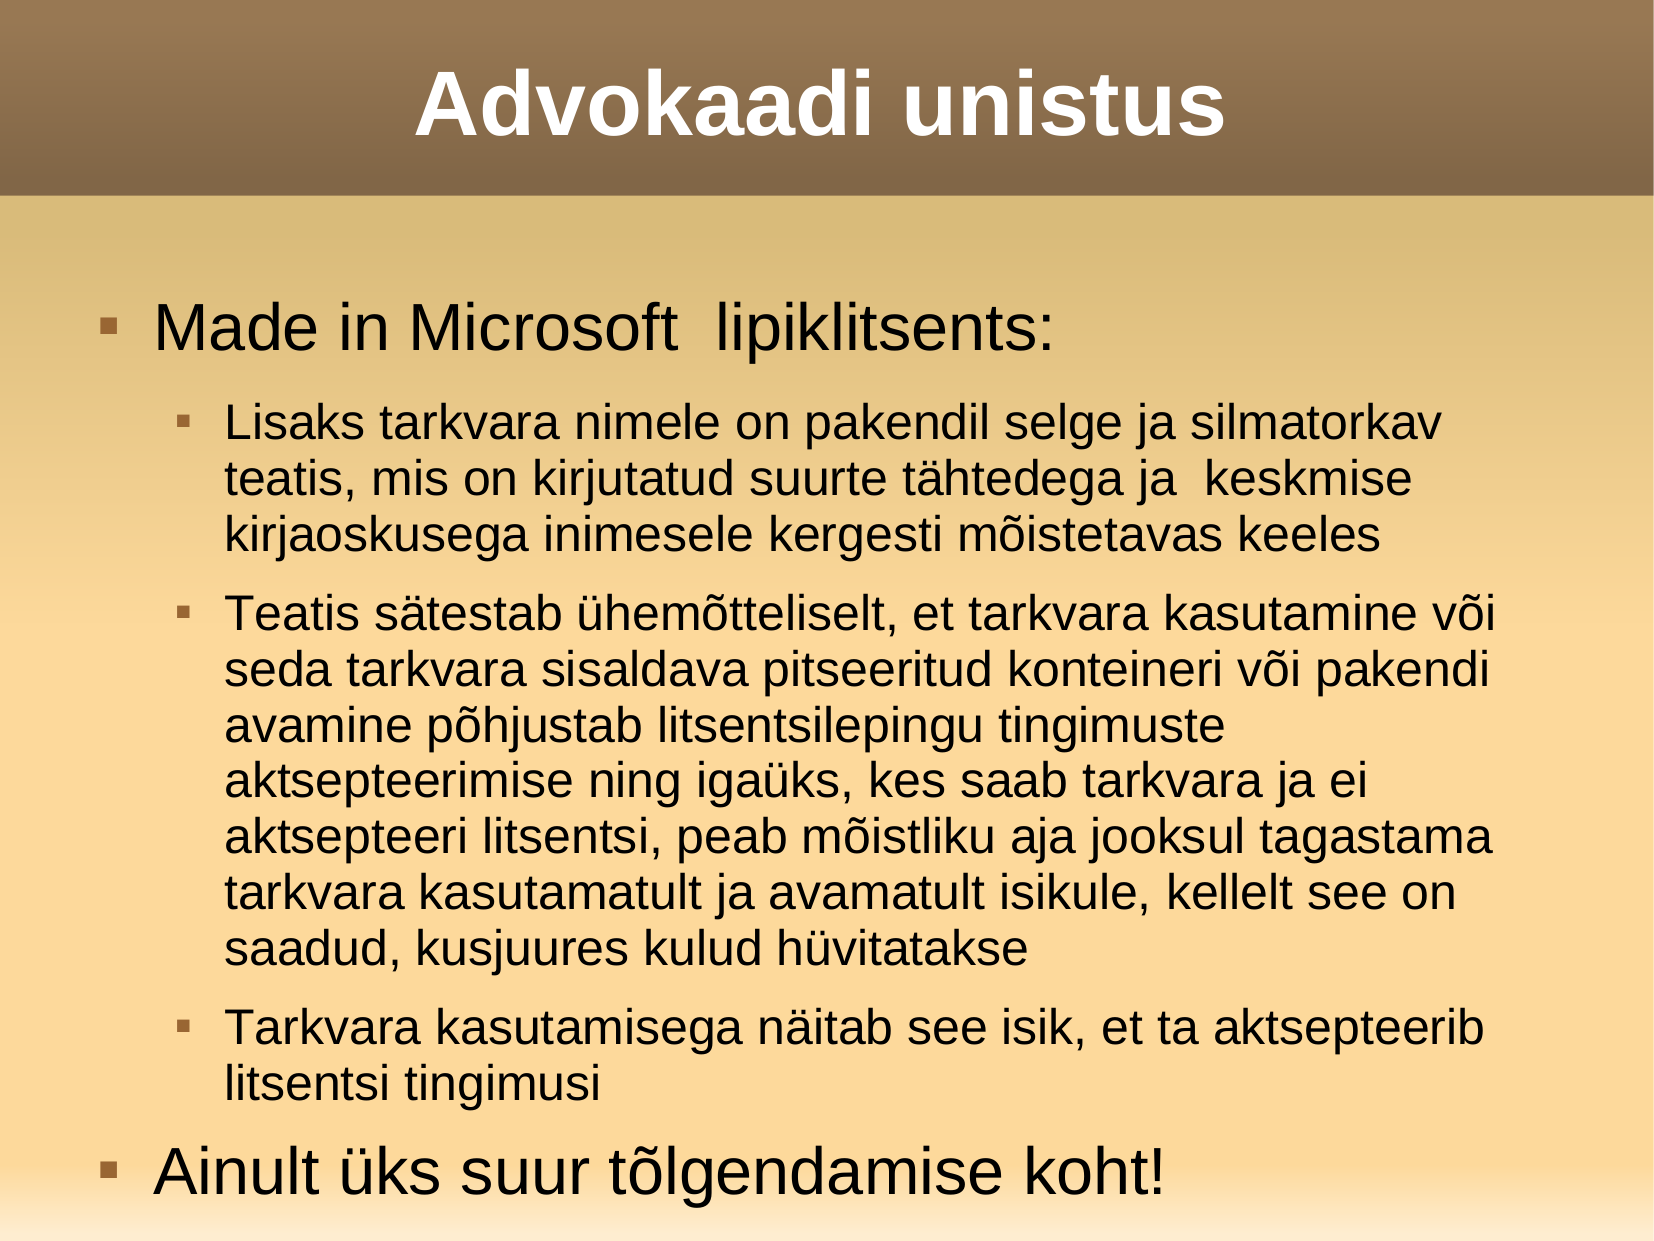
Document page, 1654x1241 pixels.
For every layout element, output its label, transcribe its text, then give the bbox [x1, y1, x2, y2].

title Advokaadi unistus [76, 7, 1565, 200]
picture [0, 0, 1654, 1241]
list Made in Microsoft lipiklitsents: Lisaks tarkvara nimele on pakendil selge ja silmatorkav teatis, mis on kirjutatud suurte tähtedega ja keskmise kirjaoskusega inimesele kergesti mõistetavas keeles Teatis sätestab ühemõtteliselt, et tarkvara kasutamine või seda tarkvara sisaldava pitseeritud konteineri või pakendi avamine põhjustab litsentsilepingu tingimuste aktsepteerimise ning igaüks, kes saab tarkvara ja ei aktsepteeri litsentsi, peab mõistliku aja jooksul tagastama tarkvara kasutamatult ja avamatult isikule, kellelt see on saadud, kusjuures kulud hüvitatakse Tarkvara kasutamisega näitab see isik, et ta aktsepteerib litsentsi tingimusi Ainult üks suur tõlgendamise koht! [82, 290, 1571, 1210]
